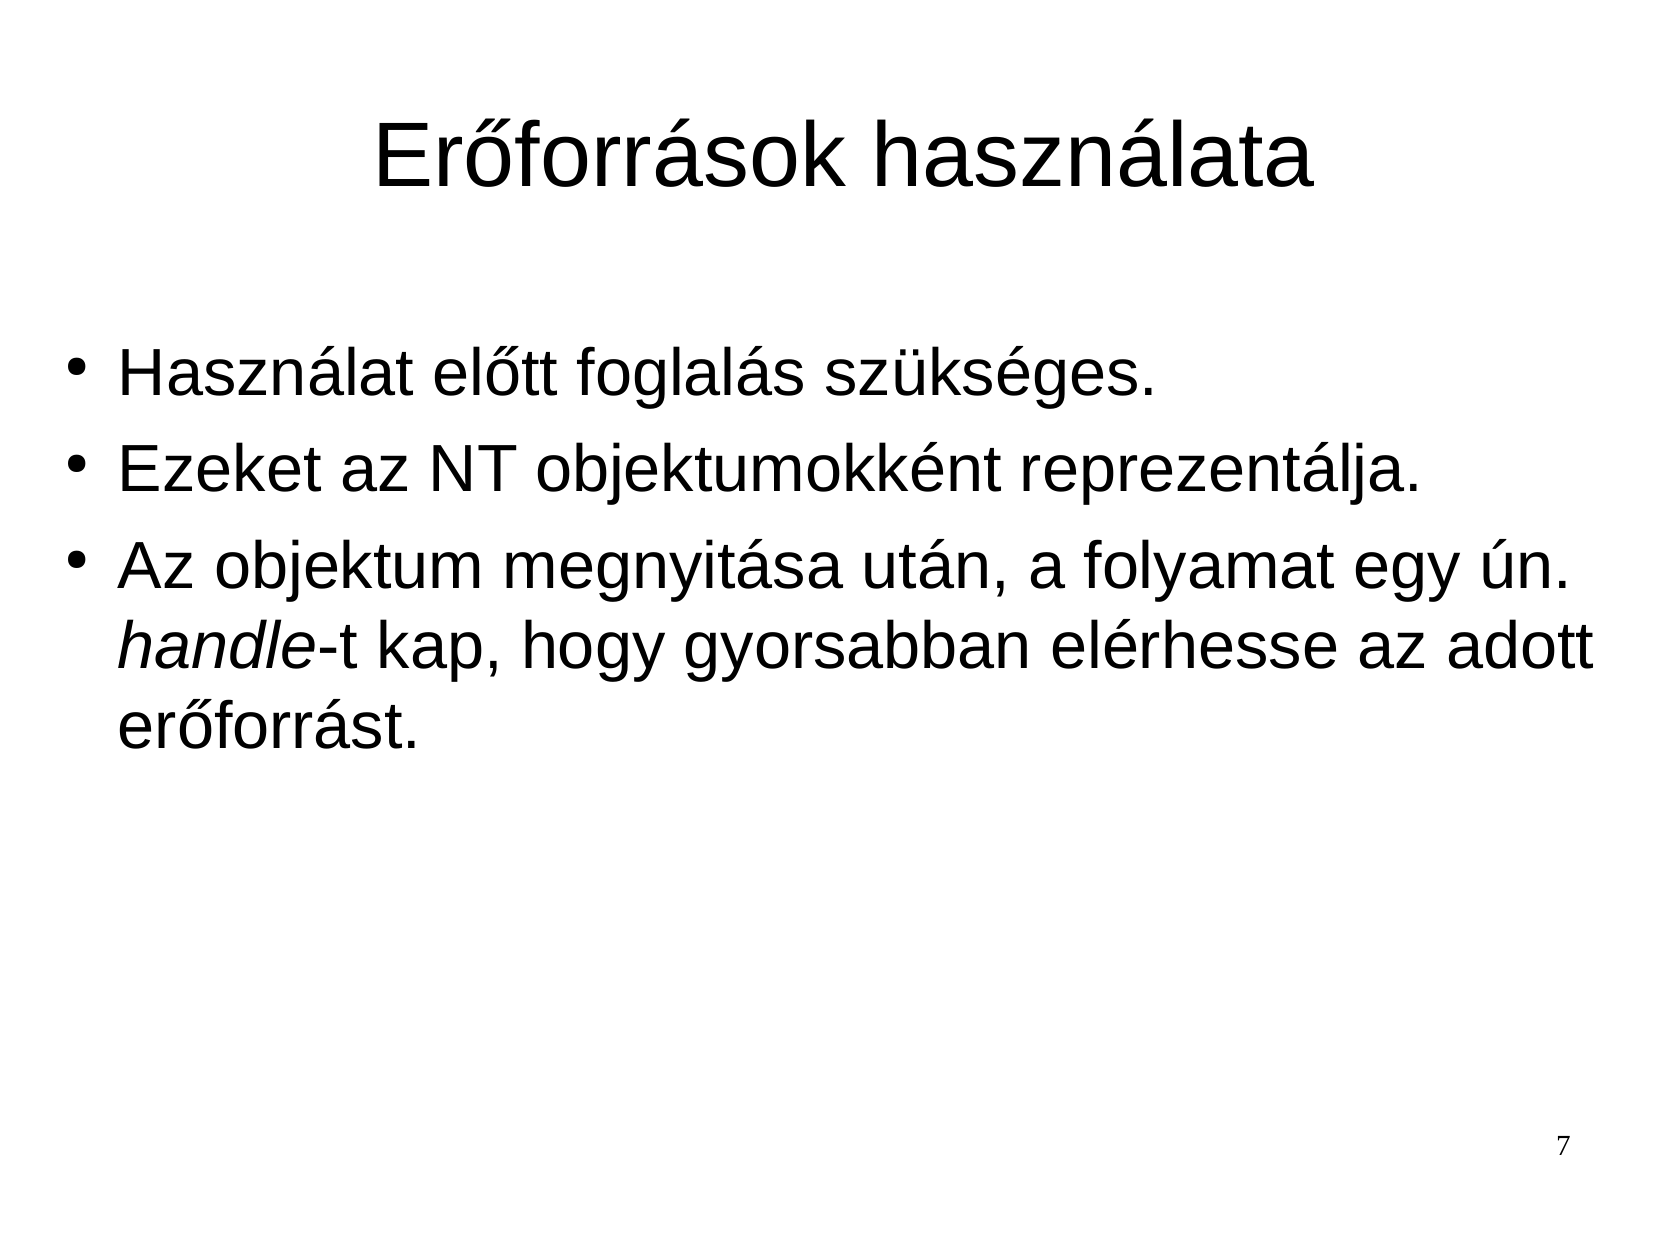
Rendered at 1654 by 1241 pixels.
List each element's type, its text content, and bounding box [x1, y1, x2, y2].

list Használat előtt foglalás szükséges. Ezeket az NT objektumokként reprezentálja. Az objektum megnyitása után, a folyamat egy ún. handle-t kap, hogy gyorsabban elérhesse az adott erőforrást. [32, 320, 1622, 998]
title Erőforrások használata [123, 46, 1530, 254]
